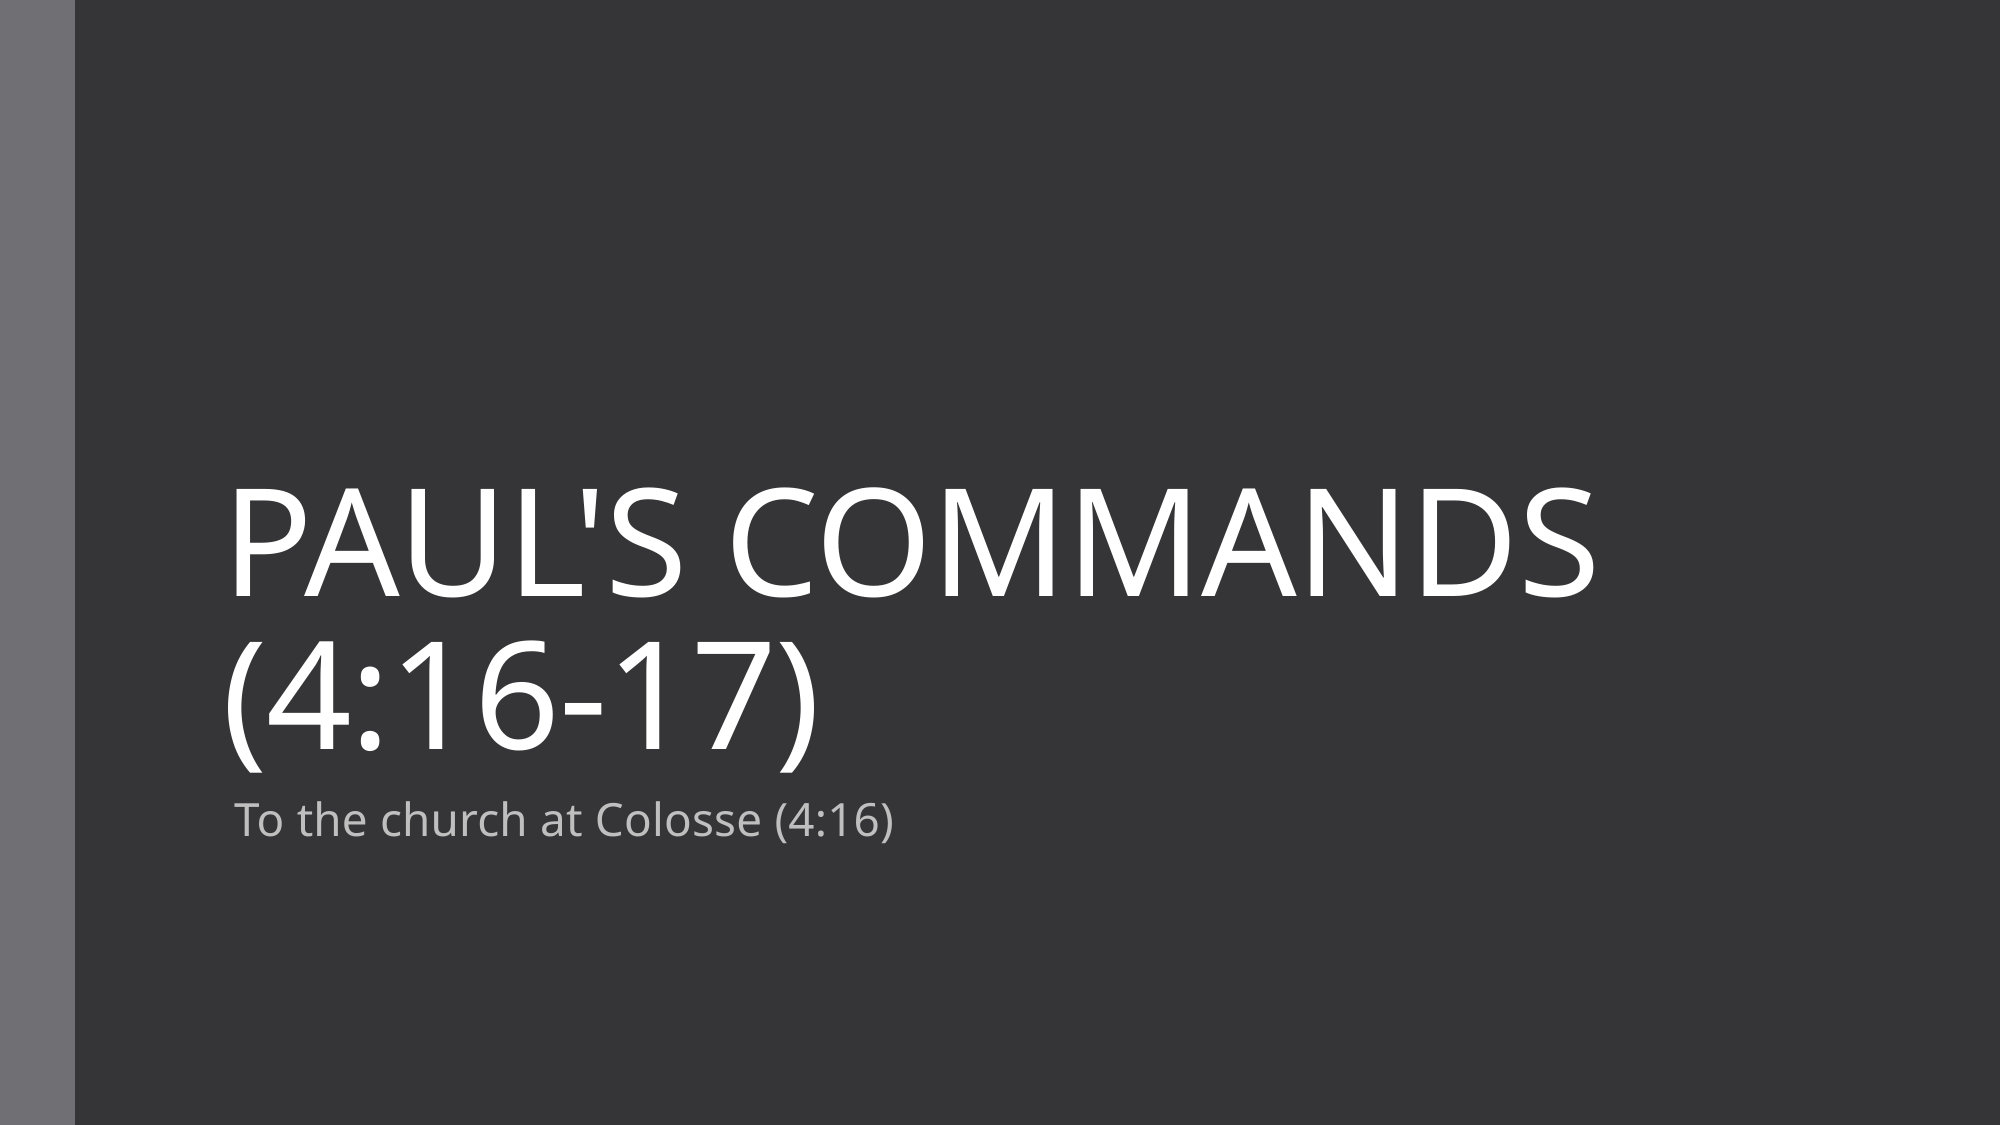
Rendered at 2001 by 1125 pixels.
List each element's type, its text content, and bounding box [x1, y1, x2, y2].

subtitle To the church at Colosse (4:16) [206, 787, 1752, 1066]
title PAUL'S COMMANDS (4:16-17) [206, 124, 1752, 787]
